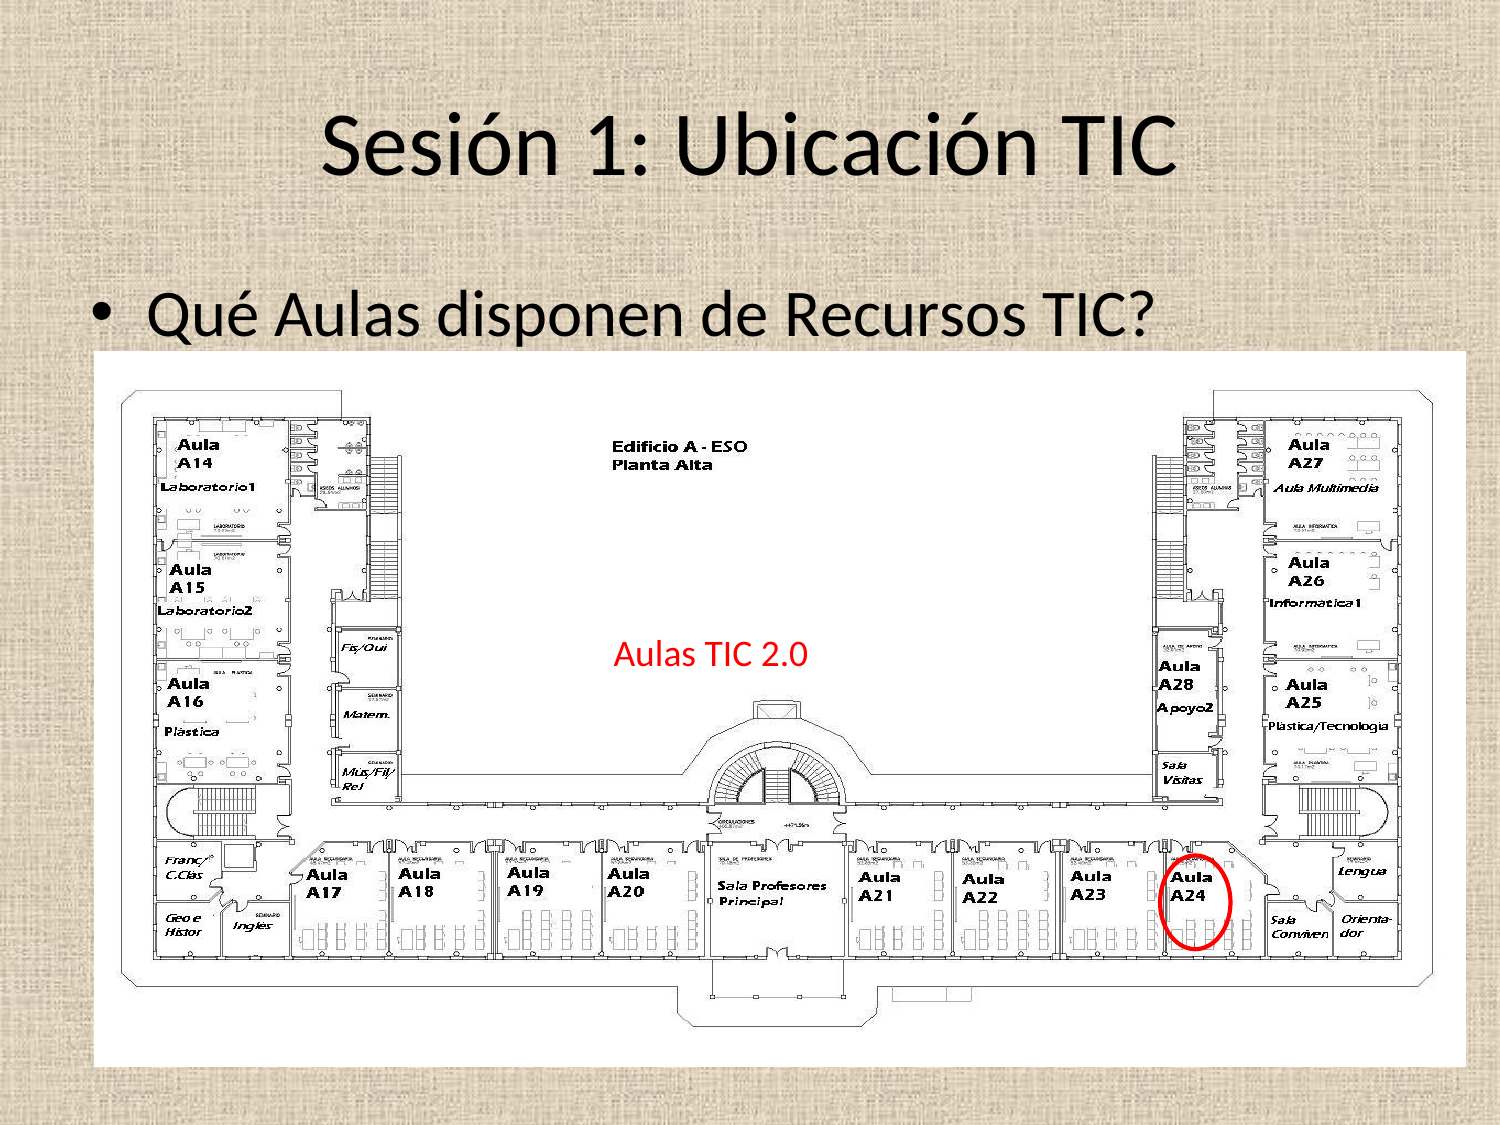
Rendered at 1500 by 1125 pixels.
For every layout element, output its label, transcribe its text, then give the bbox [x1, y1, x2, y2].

picture [0, 0, 1500, 1125]
text_box Aulas TIC 2.0 [598, 621, 824, 682]
list Qué Aulas disponen de Recursos TIC? [75, 262, 1426, 1005]
title Sesión 1: Ubicación TIC [75, 45, 1426, 233]
